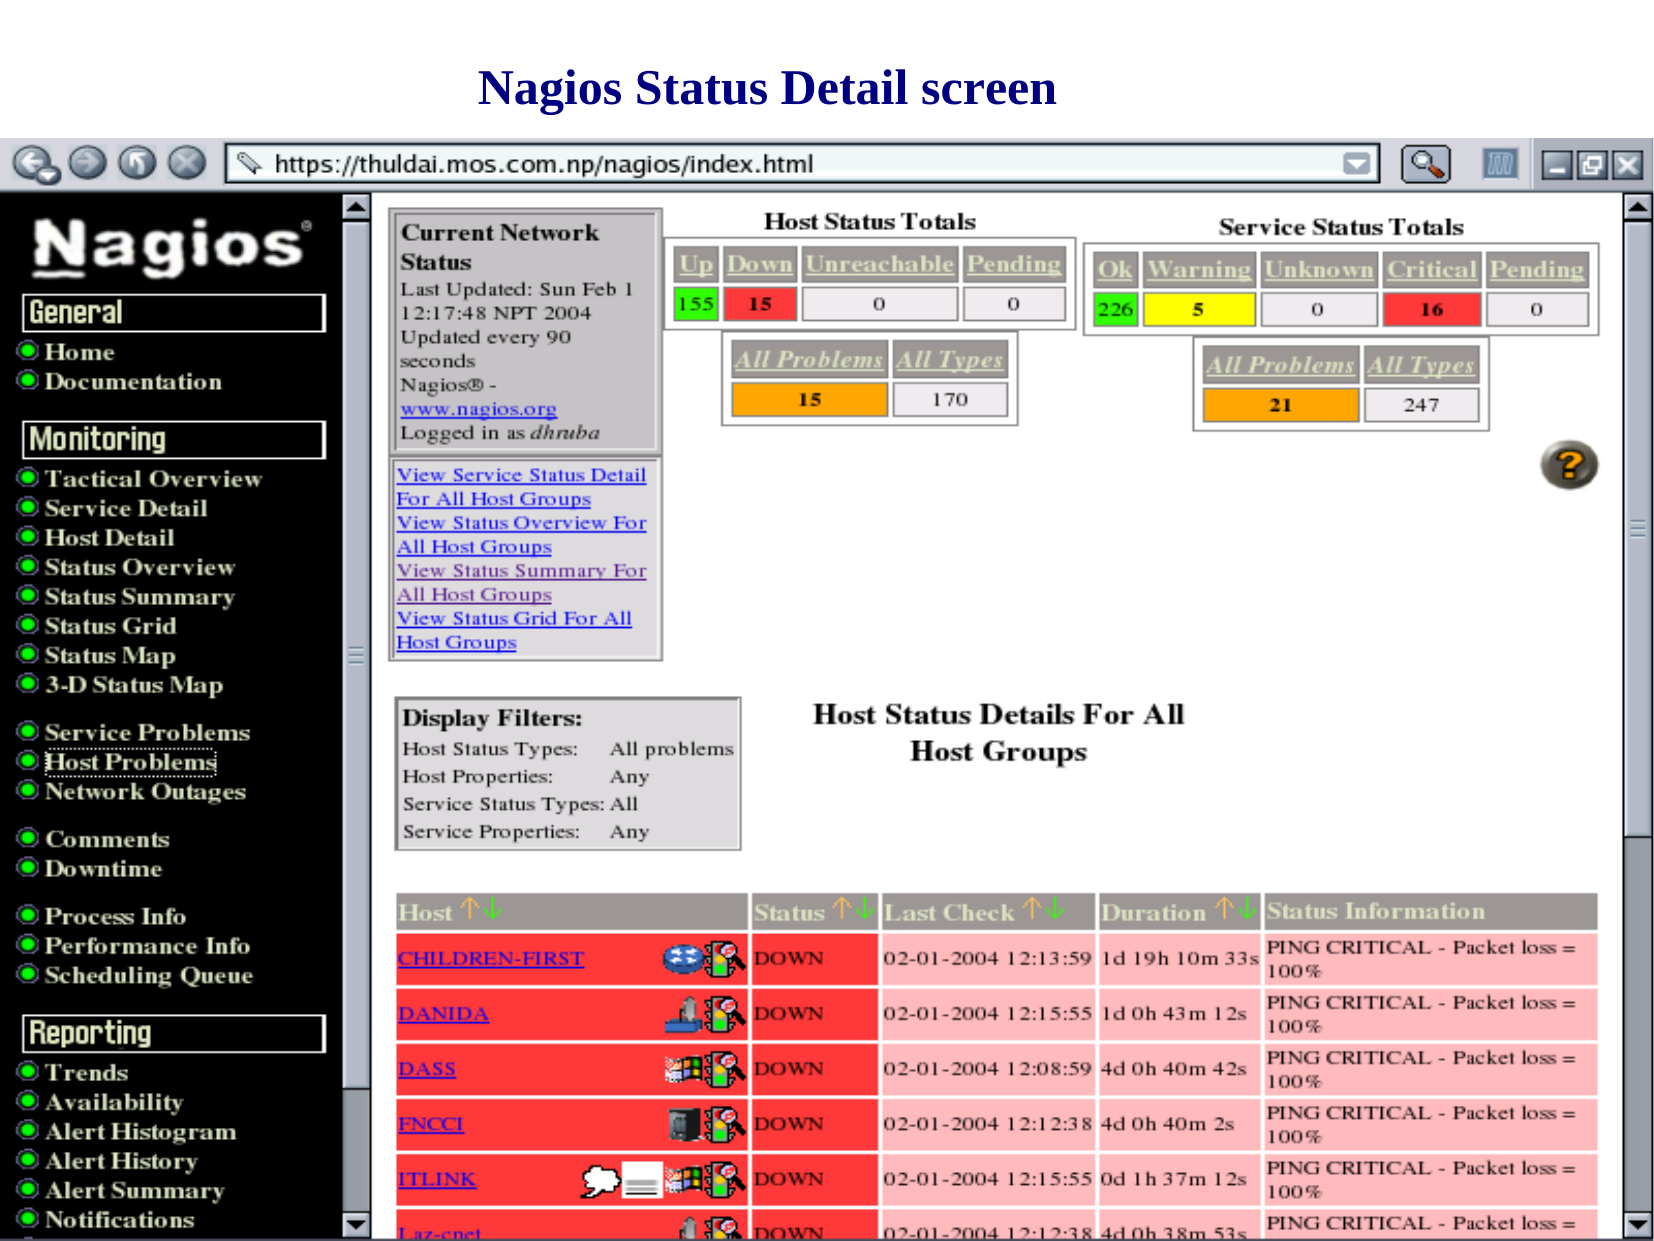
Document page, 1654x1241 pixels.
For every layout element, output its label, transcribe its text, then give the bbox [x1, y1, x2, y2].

picture [0, 138, 1654, 1241]
text_box Nagios Status Detail screen [112, 36, 1388, 138]
